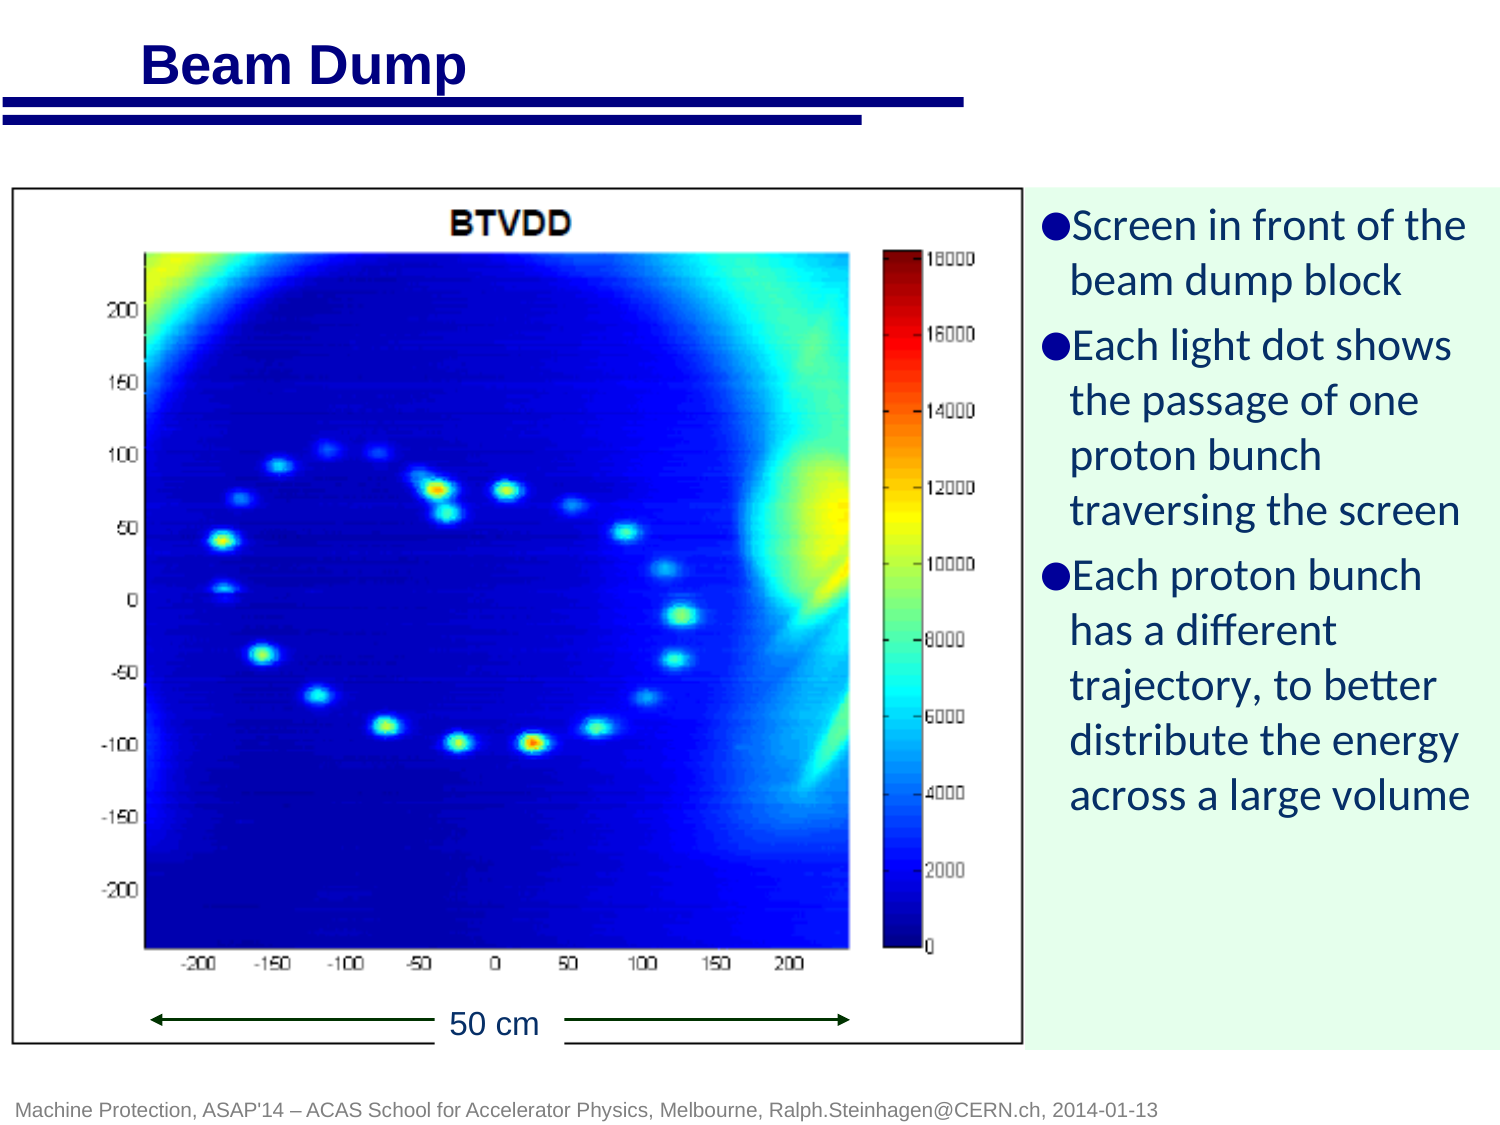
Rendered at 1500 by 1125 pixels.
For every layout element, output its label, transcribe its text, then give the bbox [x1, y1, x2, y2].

picture [0, 174, 1040, 1059]
list Screen in front of the beam dump block Each light dot shows the passage of one proton bunch traversing the screen Each proton bunch has a different trajectory, to better distribute the energy across a large volume [1025, 187, 1500, 1050]
text_box 50 cm [434, 994, 565, 1050]
title Beam Dump [125, 0, 1500, 125]
